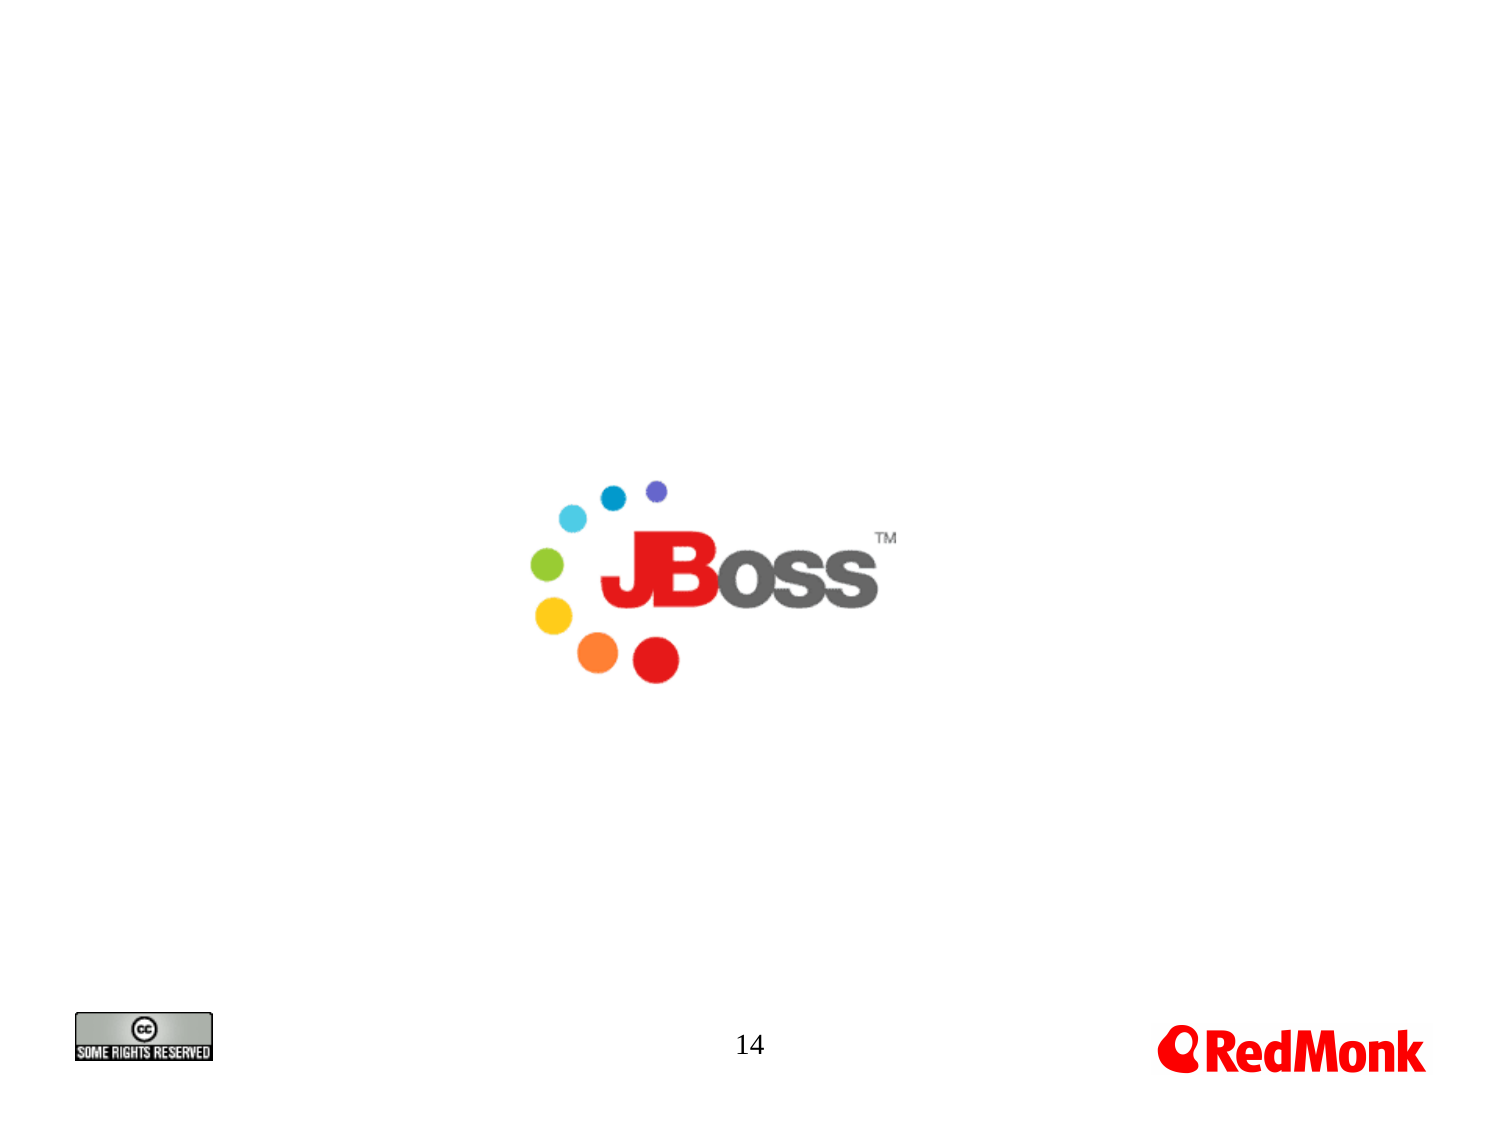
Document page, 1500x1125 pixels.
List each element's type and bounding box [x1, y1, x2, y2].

picture [1151, 1023, 1433, 1075]
picture [75, 1012, 213, 1061]
picture [518, 468, 909, 697]
